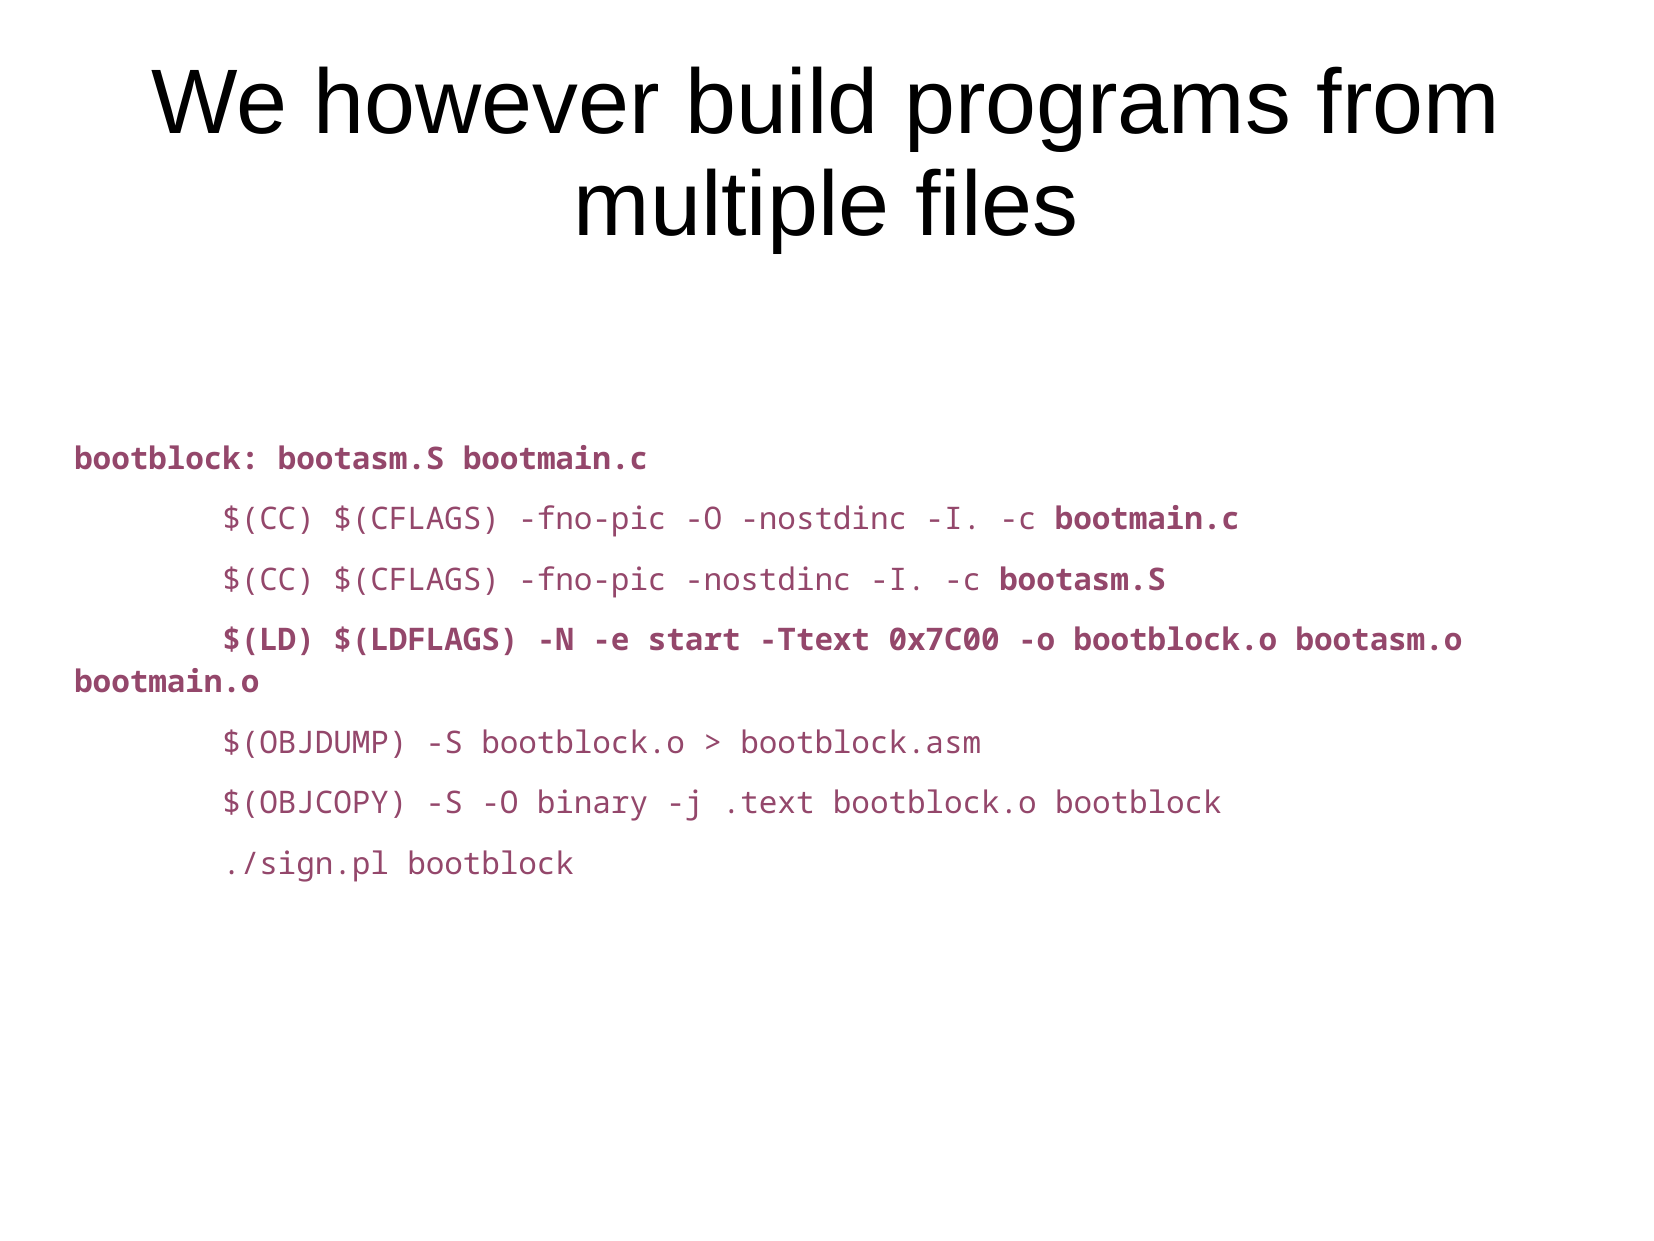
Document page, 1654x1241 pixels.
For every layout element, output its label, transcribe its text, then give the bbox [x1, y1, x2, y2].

list bootblock: bootasm.S bootmain.c $(CC) $(CFLAGS) -fno-pic -O -nostdinc -I. -c bootmain.c $(CC) $(CFLAGS) -fno-pic -nostdinc -I. -c bootasm.S $(LD) $(LDFLAGS) -N -e start -Ttext 0x7C00 -o bootblock.o bootasm.o bootmain.o $(OBJDUMP) -S bootblock.o > bootblock.asm $(OBJCOPY) -S -O binary -j .text bootblock.o bootblock ./sign.pl bootblock [74, 435, 1563, 886]
title We however build programs from multiple files [82, 49, 1571, 257]
